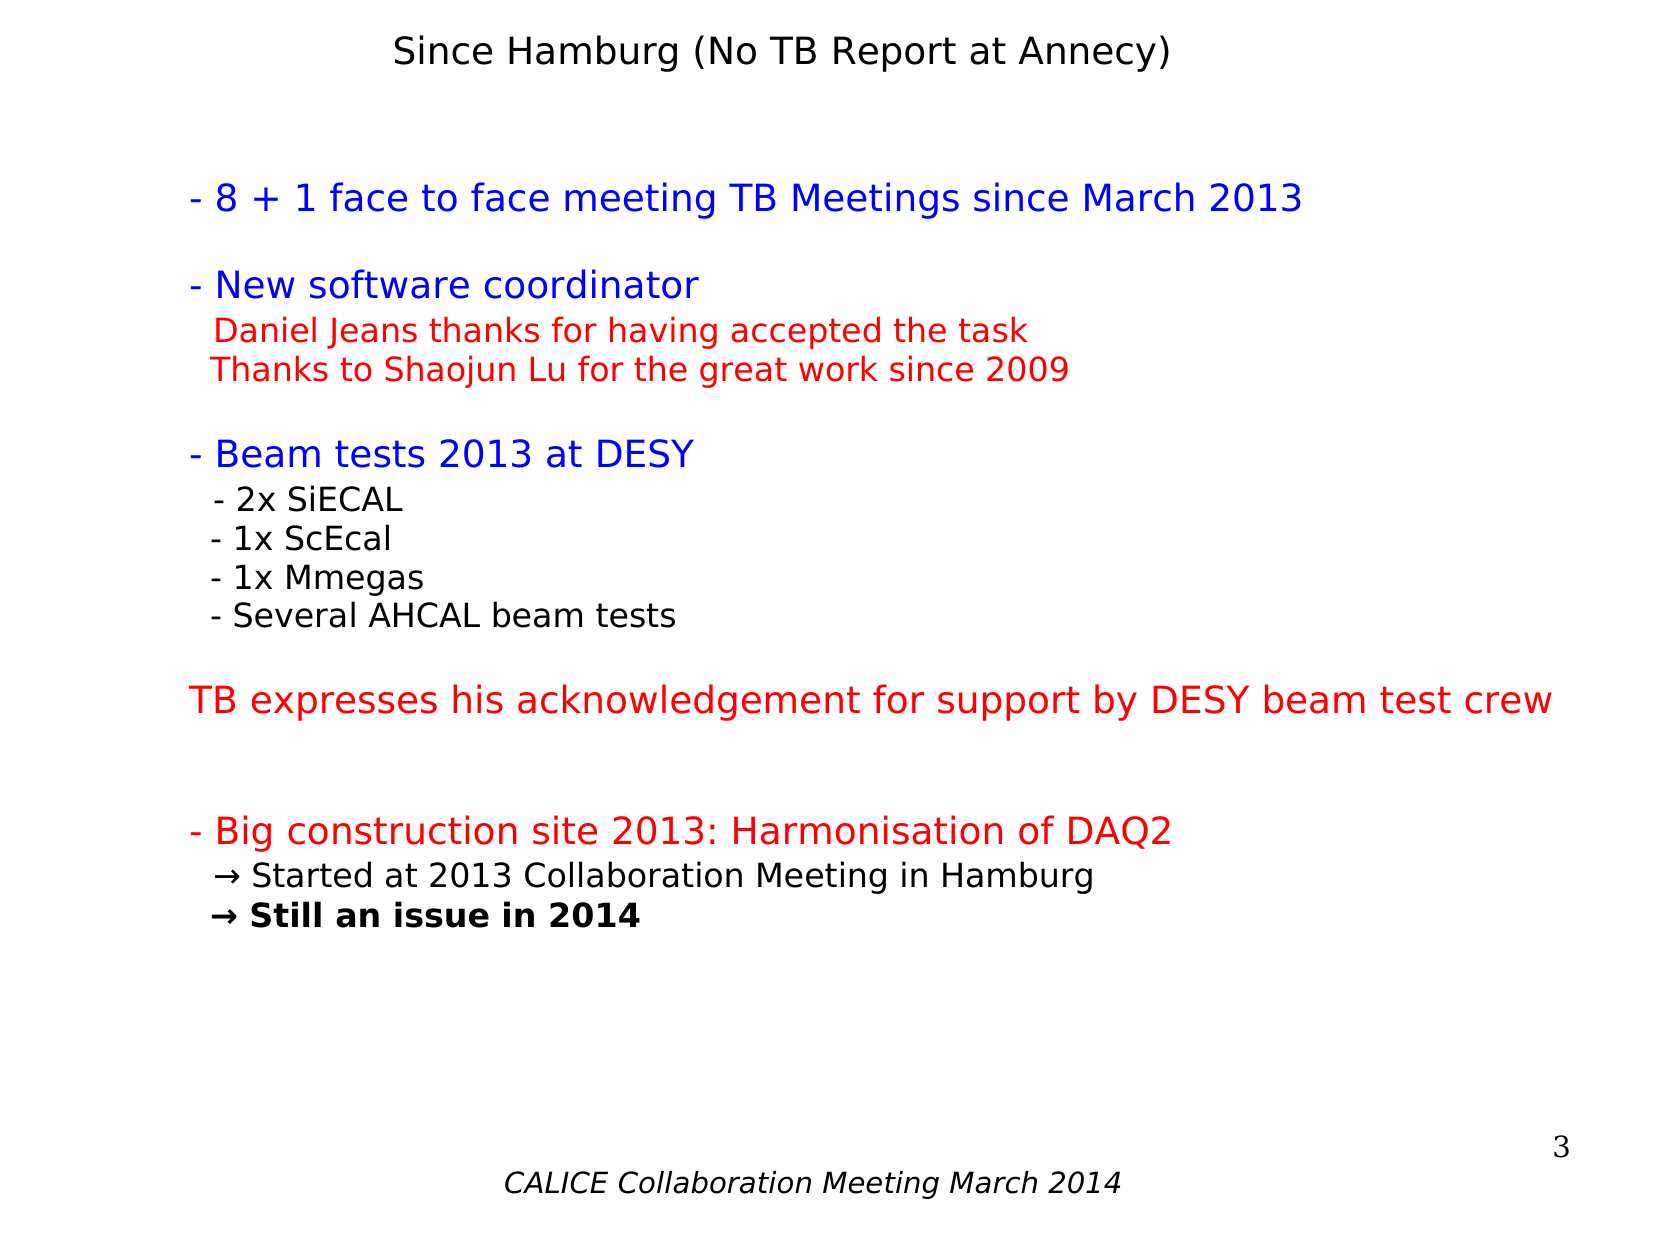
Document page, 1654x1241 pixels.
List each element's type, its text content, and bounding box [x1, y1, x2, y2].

text_box - 8 + 1 face to face meeting TB Meetings since March 2013 - New software coordinator Daniel Jeans thanks for having accepted the task Thanks to Shaojun Lu for the great work since 2009 - Beam tests 2013 at DESY - 2x SiECAL - 1x ScEcal - 1x Mmegas - Several AHCAL beam tests TB expresses his acknowledgement for support by DESY beam test crew - Big construction site 2013: Harmonisation of DAQ2 → Started at 2013 Collaboration Meeting in Hamburg → Still an issue in 2014 [174, 169, 1654, 1075]
text_box Since Hamburg (No TB Report at Annecy) [377, 21, 1185, 81]
